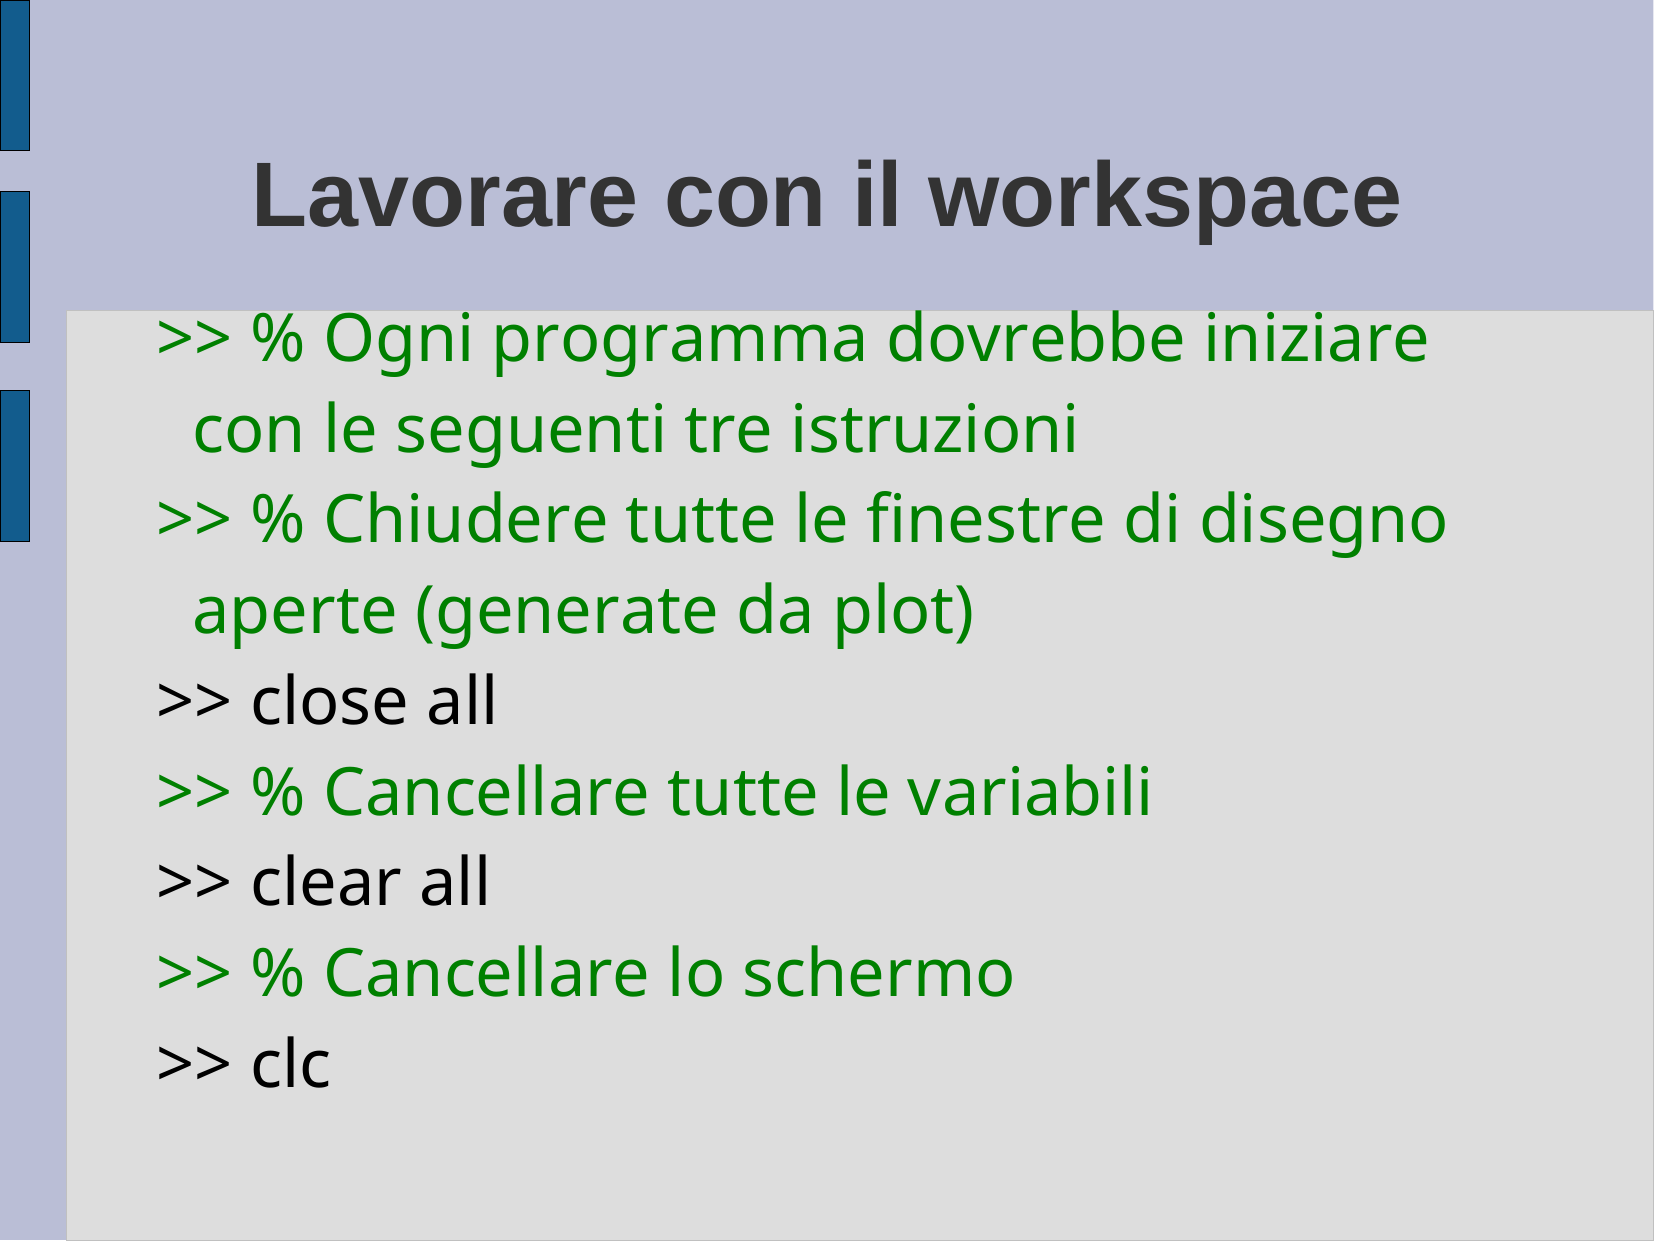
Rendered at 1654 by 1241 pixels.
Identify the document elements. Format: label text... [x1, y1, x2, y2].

title Lavorare con il workspace [121, 98, 1534, 291]
subtitle >> % Ogni programma dovrebbe iniziare con le seguenti tre istruzioni >> % Chiudere tutte le finestre di disegno aperte (generate da plot) >> close all >> % Cancellare tutte le variabili >> clear all >> % Cancellare lo schermo >> clc [121, 333, 1534, 1138]
